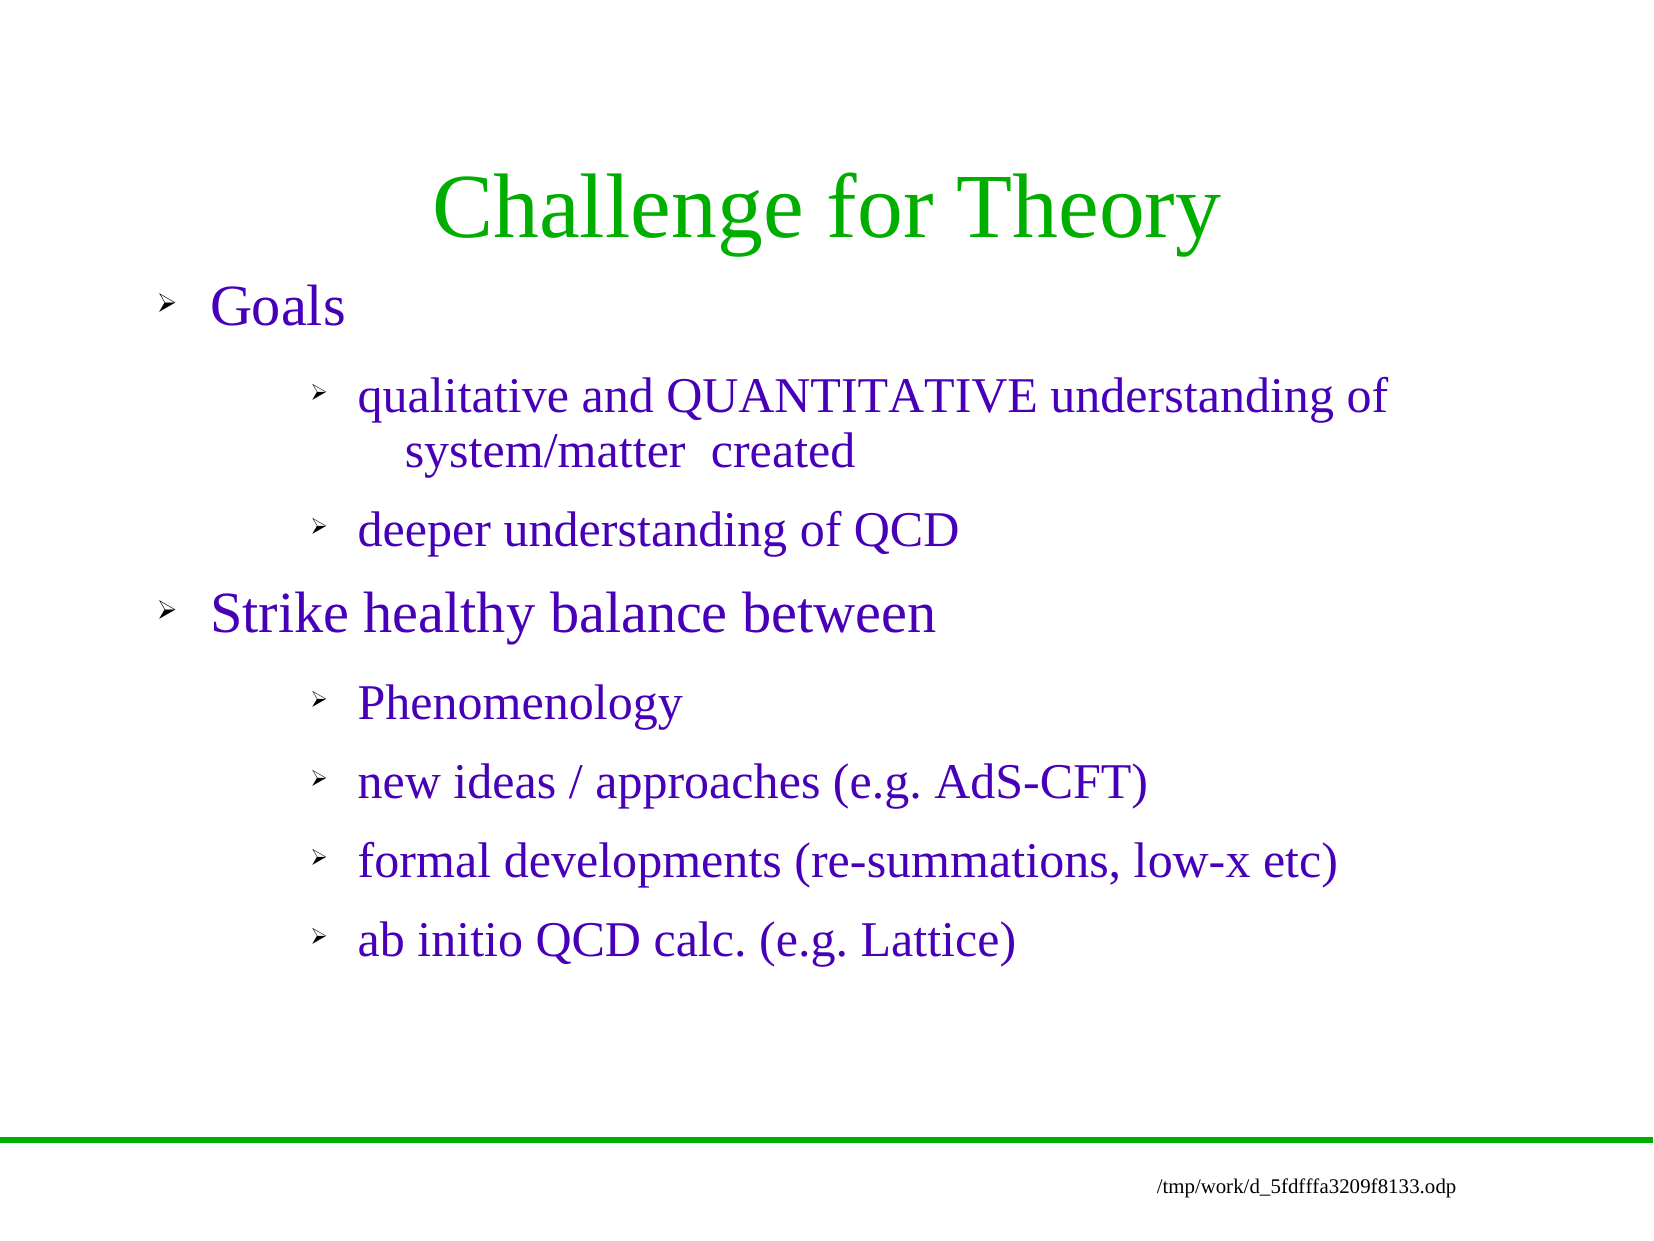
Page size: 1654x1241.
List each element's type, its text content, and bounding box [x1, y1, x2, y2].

title Challenge for Theory [121, 102, 1534, 273]
list Goals qualitative and QUANTITATIVE understanding of system/matter created deeper understanding of QCD Strike healthy balance between Phenomenology new ideas / approaches (e.g. AdS-CFT) formal developments (re-summations, low-x etc) ab initio QCD calc. (e.g. Lattice) [121, 273, 1534, 1055]
